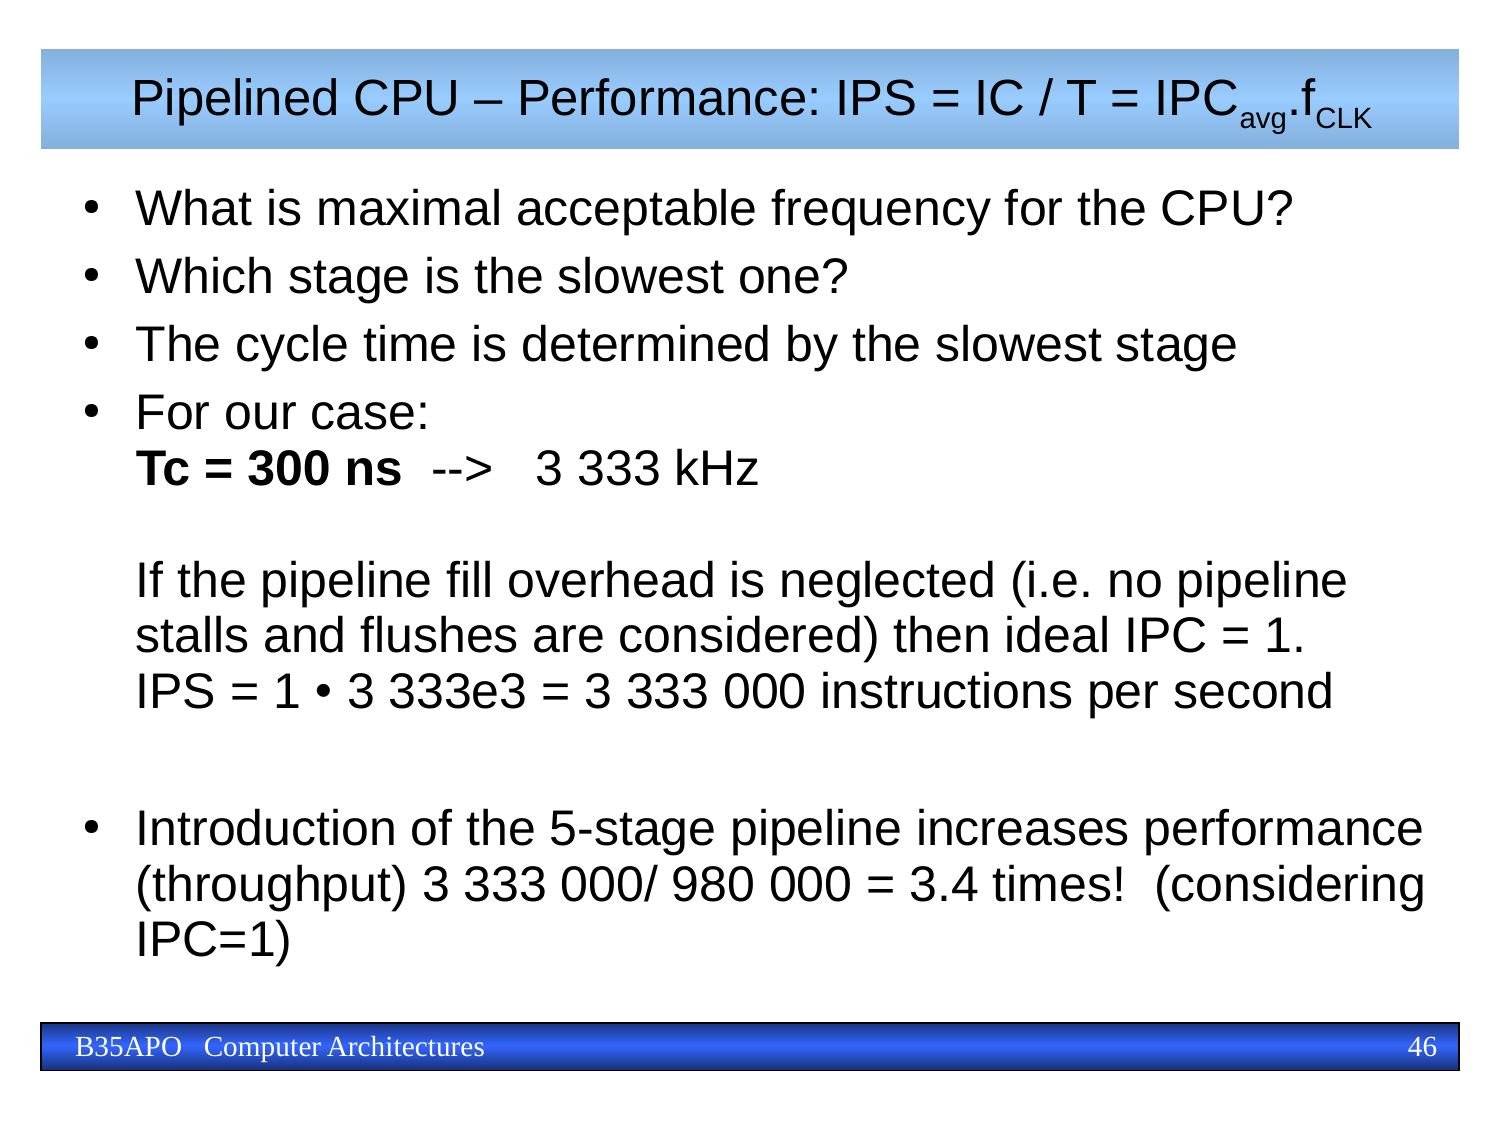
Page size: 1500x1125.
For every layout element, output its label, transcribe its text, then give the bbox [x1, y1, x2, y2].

title Pipelined CPU – Performance: IPS = IC / T = IPCavg.fCLK [41, 49, 1459, 149]
list What is maximal acceptable frequency for the CPU? Which stage is the slowest one? The cycle time is determined by the slowest stage For our case: Tc = 300 ns --> 3 333 kHz If the pipeline fill overhead is neglected (i.e. no pipeline stalls and flushes are considered) then ideal IPC = 1. IPS = 1 • 3 333e3 = 3 333 000 instructions per second Introduction of the 5-stage pipeline increases performance (throughput) 3 333 000/ 980 000 = 3.4 times! (considering IPC=1) [50, 172, 1486, 1030]
